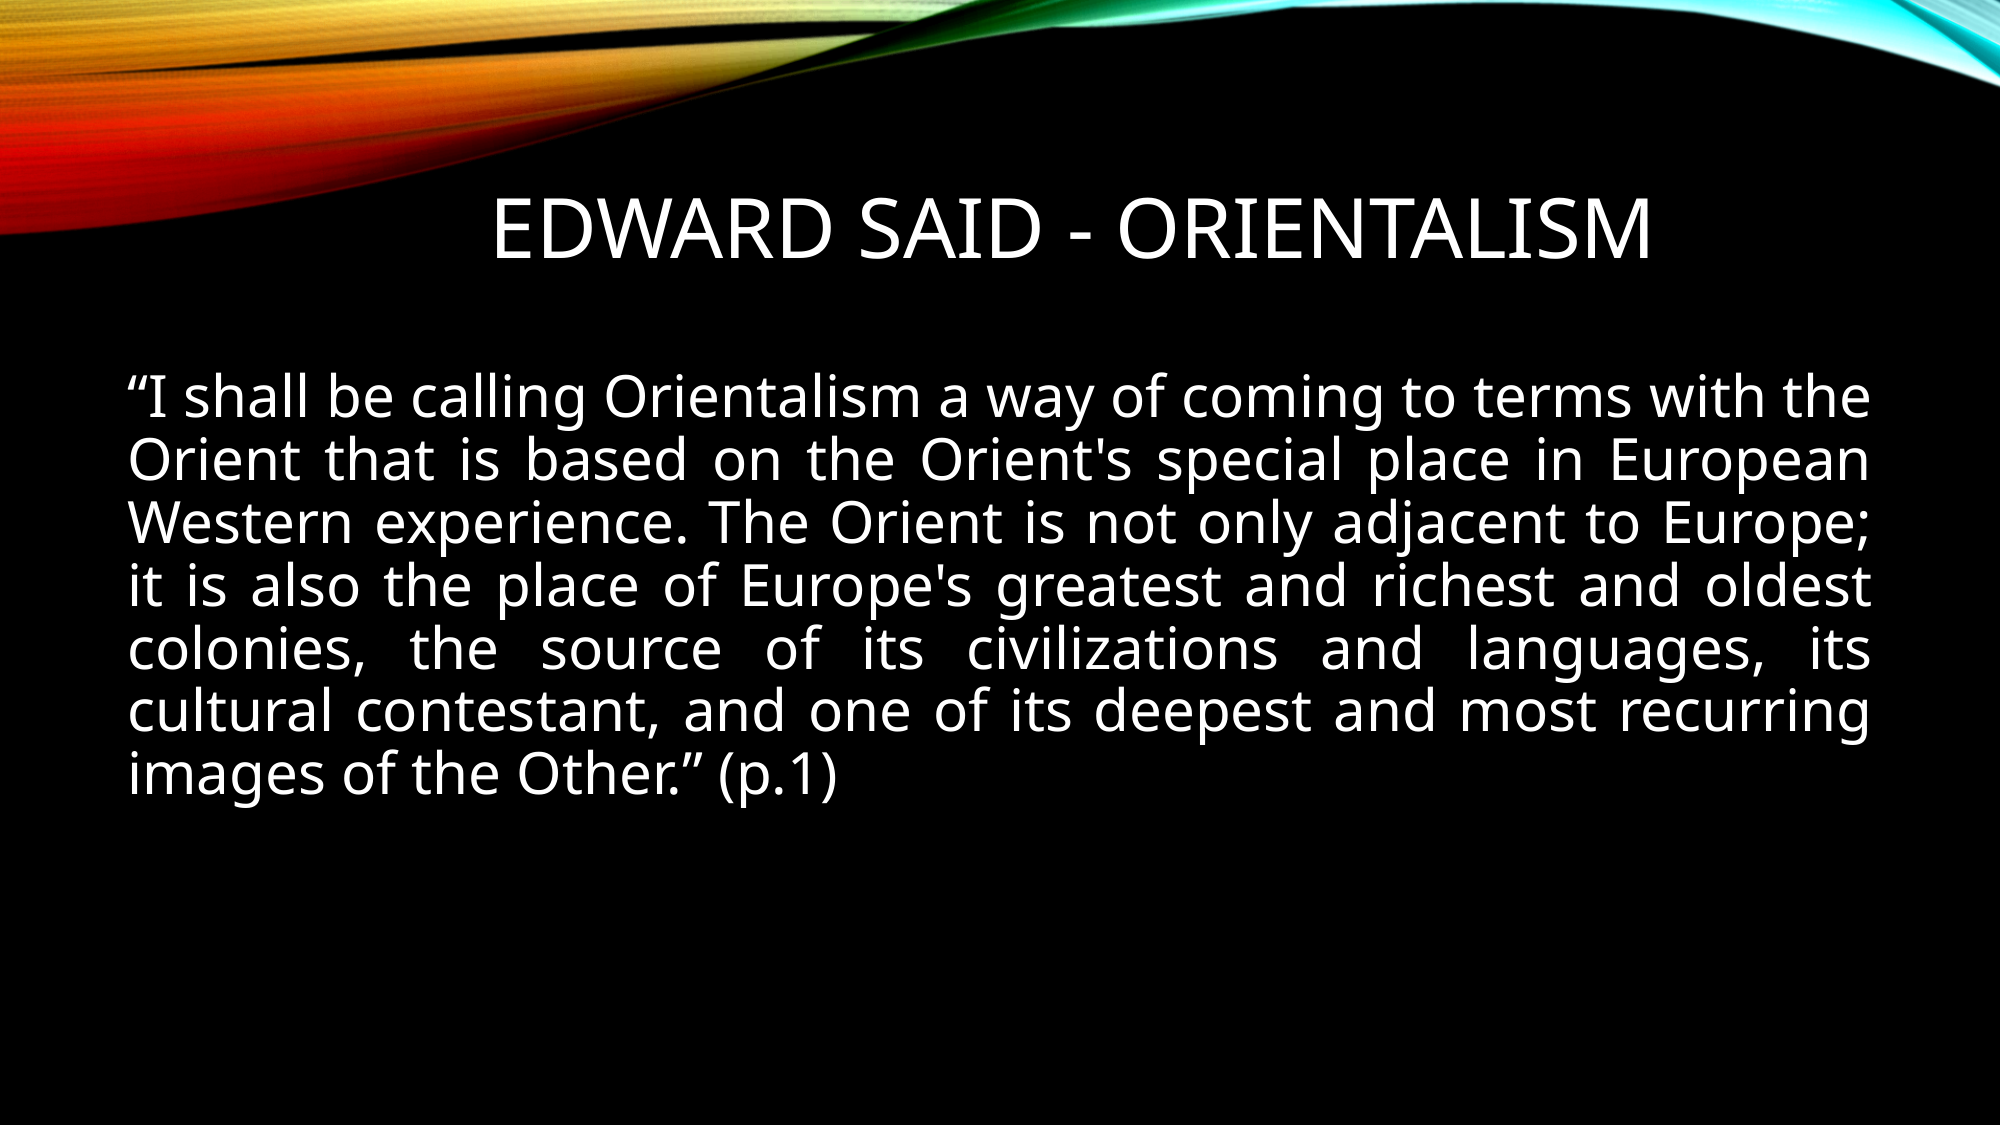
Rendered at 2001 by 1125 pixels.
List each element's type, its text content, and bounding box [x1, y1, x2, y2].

list “I shall be calling Orientalism a way of coming to terms with the Orient that is based on the Orient's special place in European Western experience. The Orient is not only adjacent to Europe; it is also the place of Europe's greatest and richest and oldest colonies, the source of its civilizations and languages, its cultural contestant, and one of its deepest and most recurring images of the Other.” (p.1) [112, 360, 1888, 1021]
title Edward Said - Orientalism [474, 125, 1888, 338]
